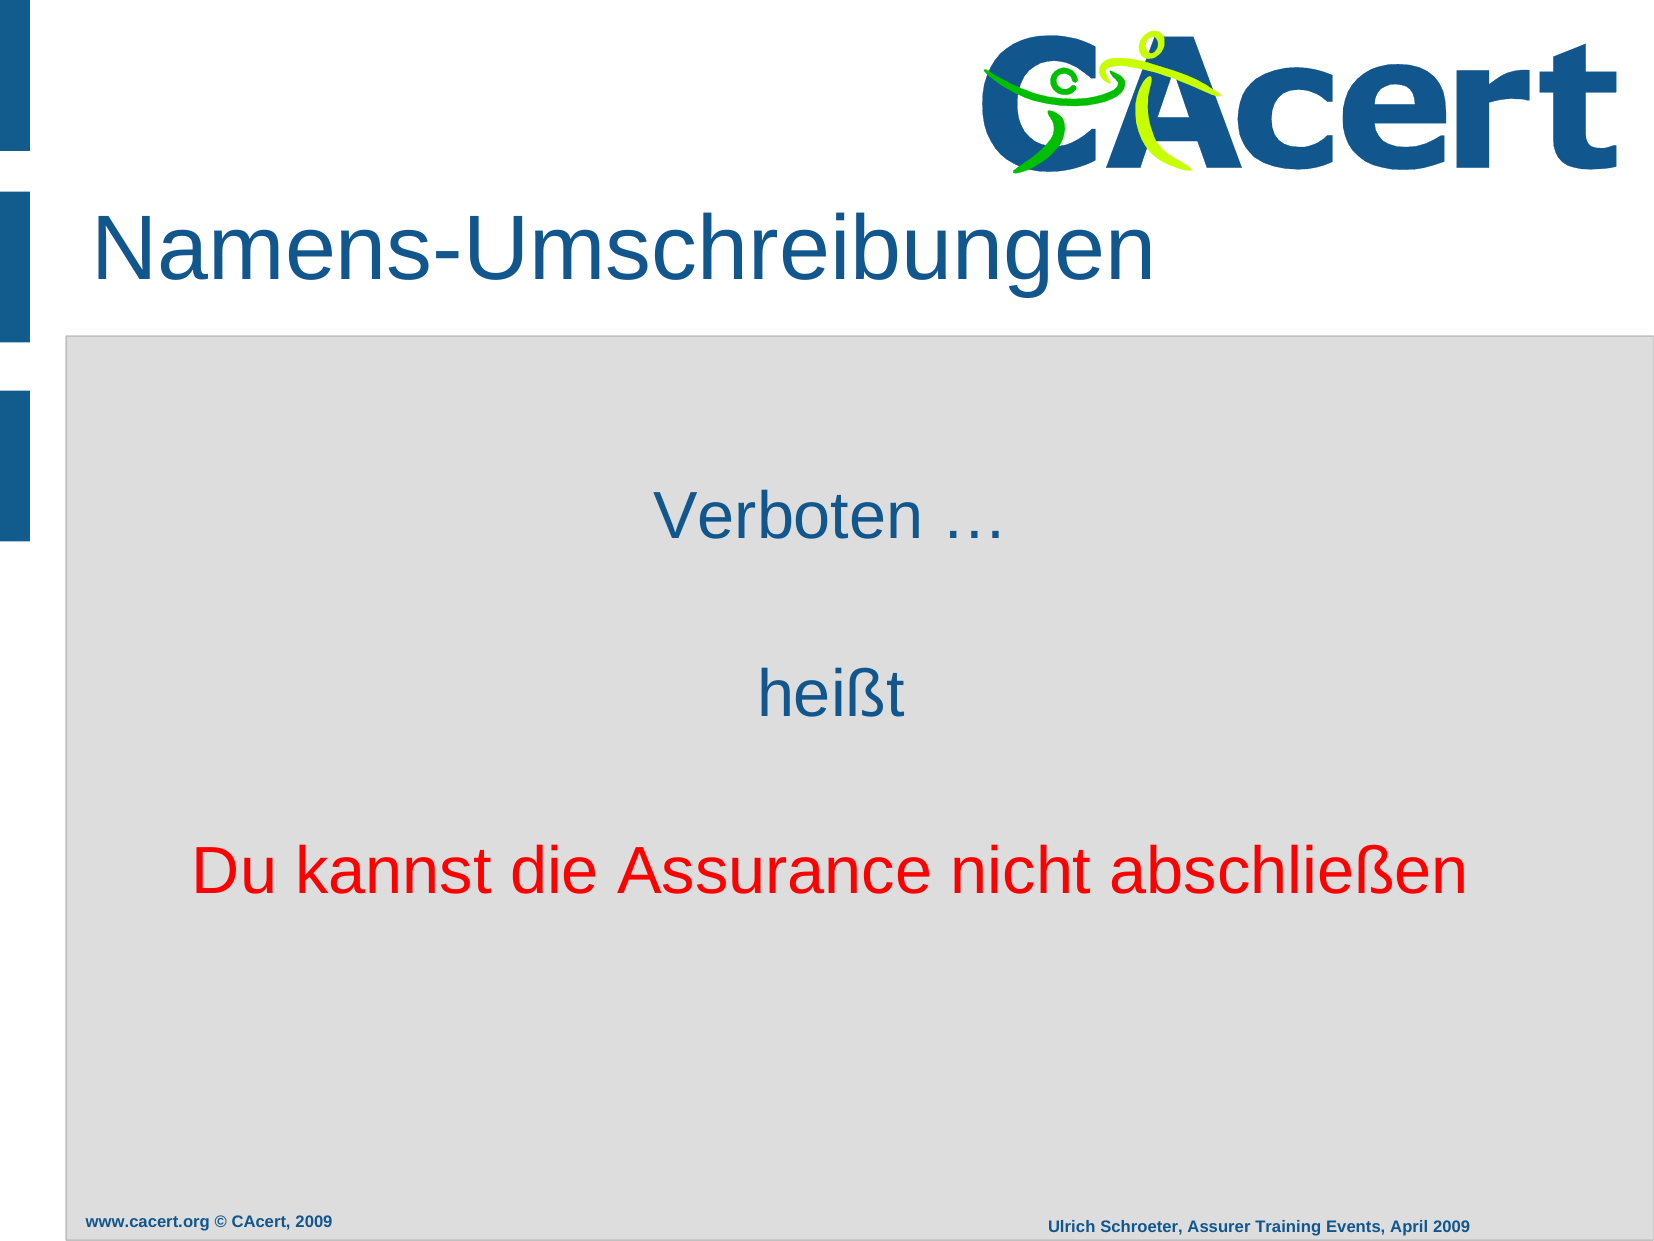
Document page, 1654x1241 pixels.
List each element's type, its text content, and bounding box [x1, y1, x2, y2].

text_box Namens-Umschreibungen [76, 189, 1173, 308]
text_box Verboten … heißt Du kannst die Assurance nicht abschließen [177, 456, 1486, 916]
